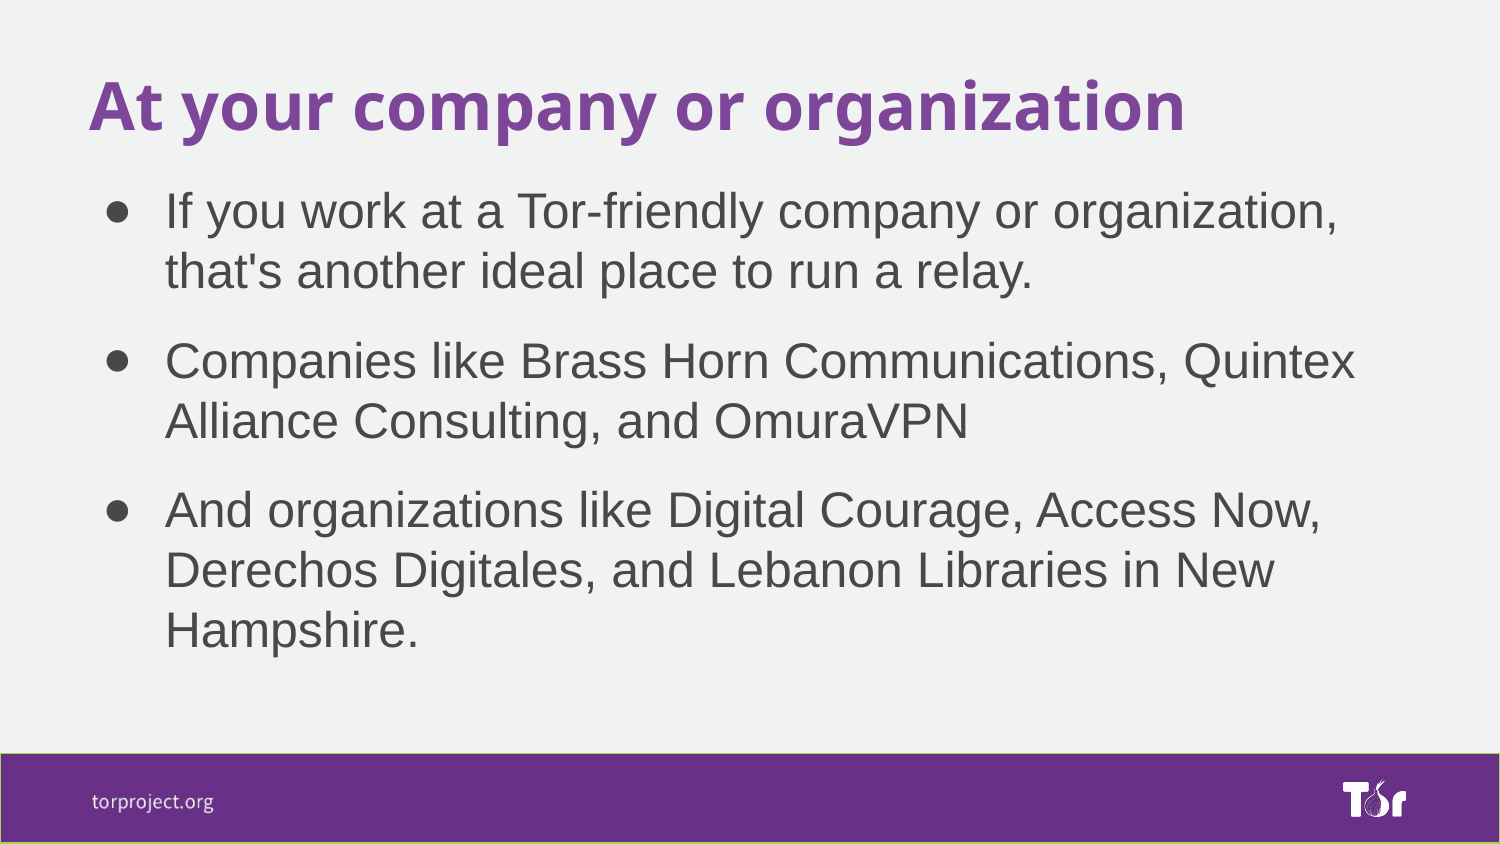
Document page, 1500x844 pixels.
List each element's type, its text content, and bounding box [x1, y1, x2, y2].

text_box If you work at a Tor-friendly company or organization, that's another ideal place to run a relay. Companies like Brass Horn Communications, Quintex Alliance Consulting, and OmuraVPN And organizations like Digital Courage, Access Now, Derechos Digitales, and Lebanon Libraries in New Hampshire. [75, 171, 1425, 728]
text_box At your company or organization [75, 33, 1425, 171]
picture [75, 780, 604, 821]
picture [1343, 778, 1406, 817]
